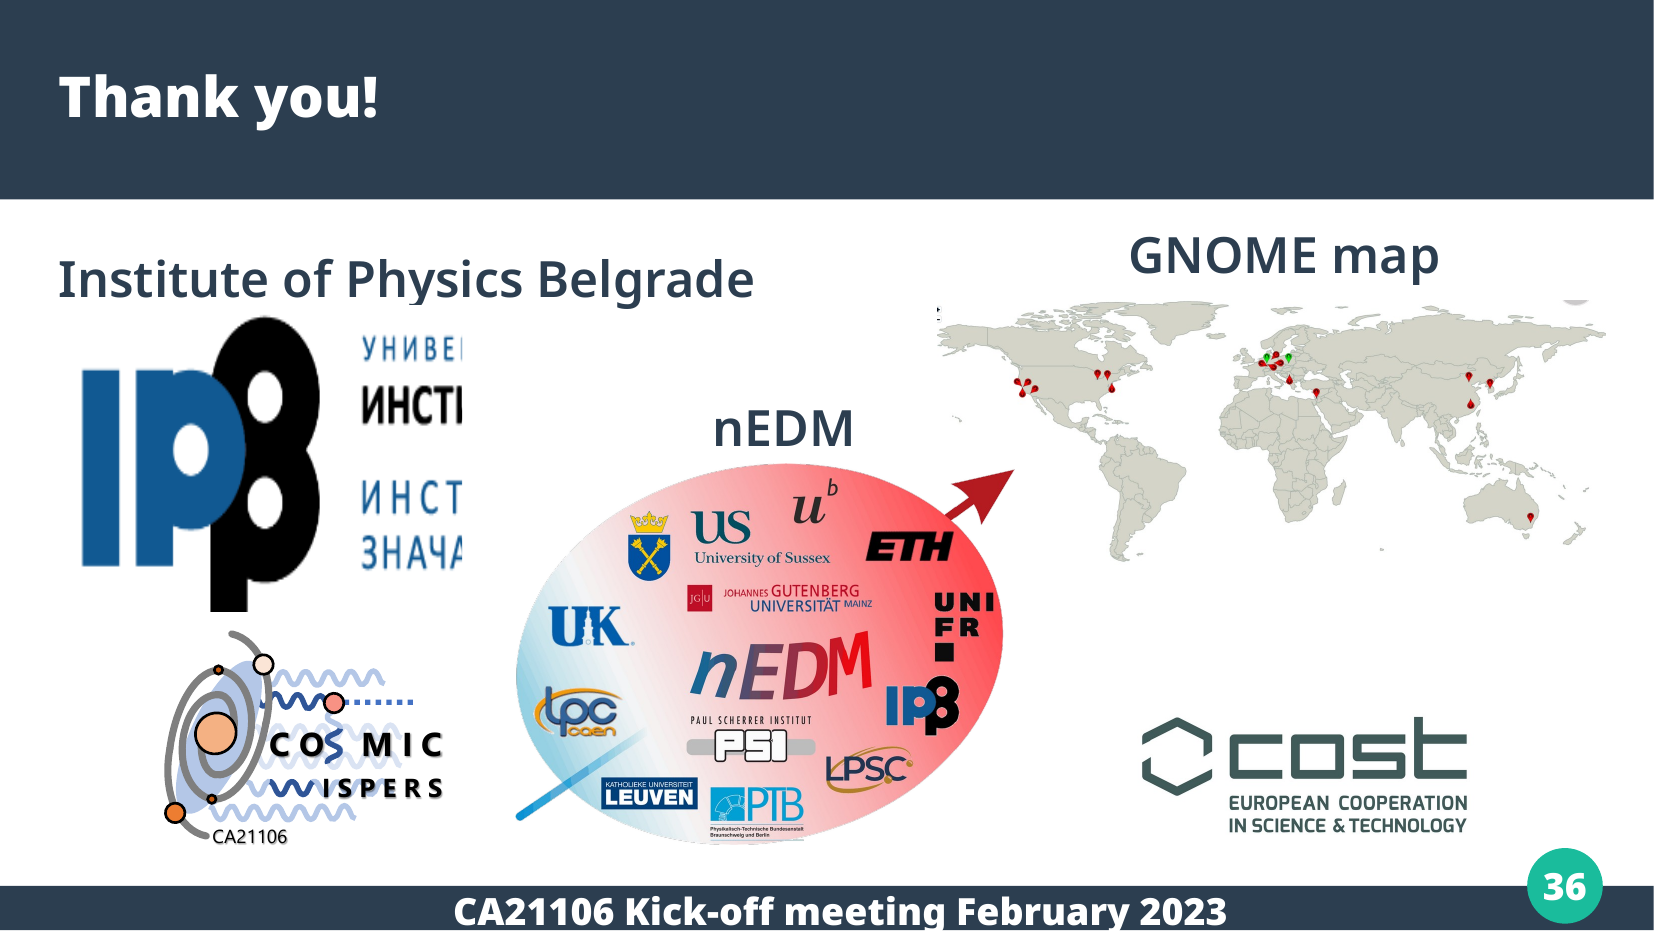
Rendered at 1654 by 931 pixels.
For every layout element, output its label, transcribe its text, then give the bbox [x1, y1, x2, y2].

list nEDM [432, 393, 1137, 537]
list GNOME map [932, 220, 1637, 365]
title Thank you! [59, 37, 1595, 155]
list Institute of Physics Belgrade [59, 243, 763, 388]
picture [1089, 673, 1519, 876]
picture [34, 305, 1606, 881]
